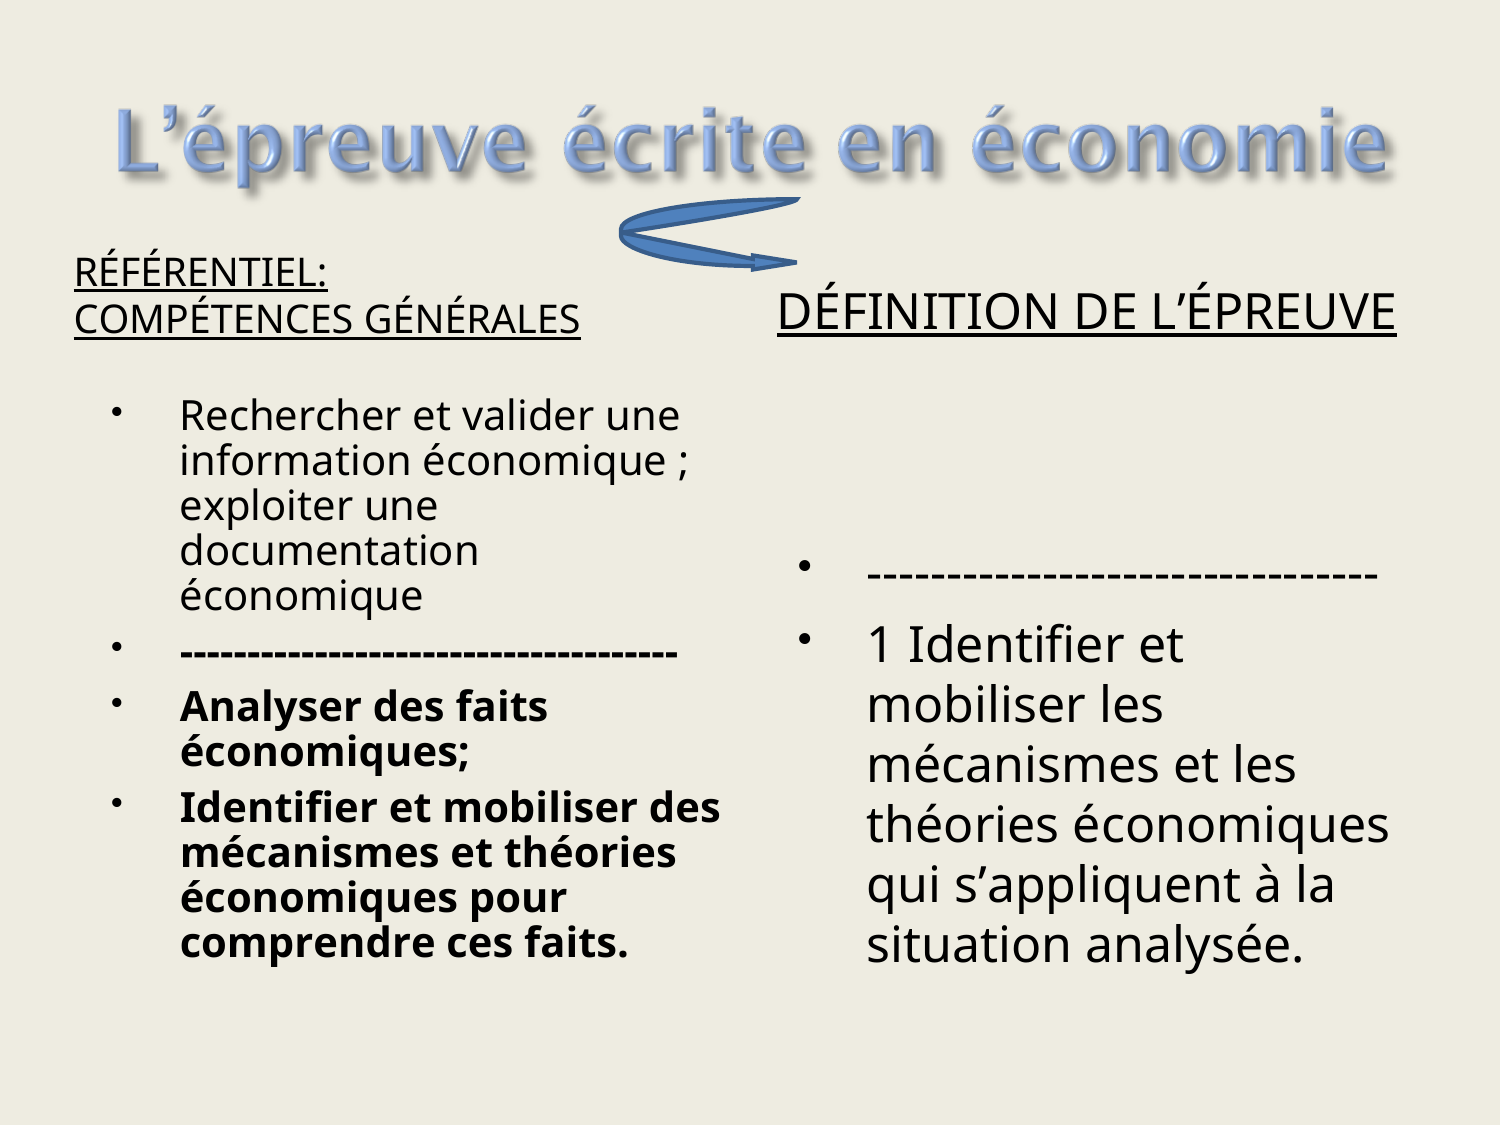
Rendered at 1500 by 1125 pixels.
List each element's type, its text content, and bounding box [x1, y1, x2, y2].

text_box [53, 43, 1465, 270]
list DÉFINITION DE L’ÉPREUVE [761, 251, 1425, 376]
list RÉFÉRENTIEL: COMPÉTENCES GÉNÉRALES [58, 246, 722, 352]
list Rechercher et valider une information économique ; exploiter une documentation économique ------------------------------------- Analyser des faits économiques; Identifier et mobiliser des mécanismes et théories économiques pour comprendre ces faits. [74, 387, 738, 1005]
list -------------------------------- 1 Identifier et mobiliser les mécanismes et les théories économiques qui s’appliquent à la situation analysée. [761, 387, 1425, 1005]
